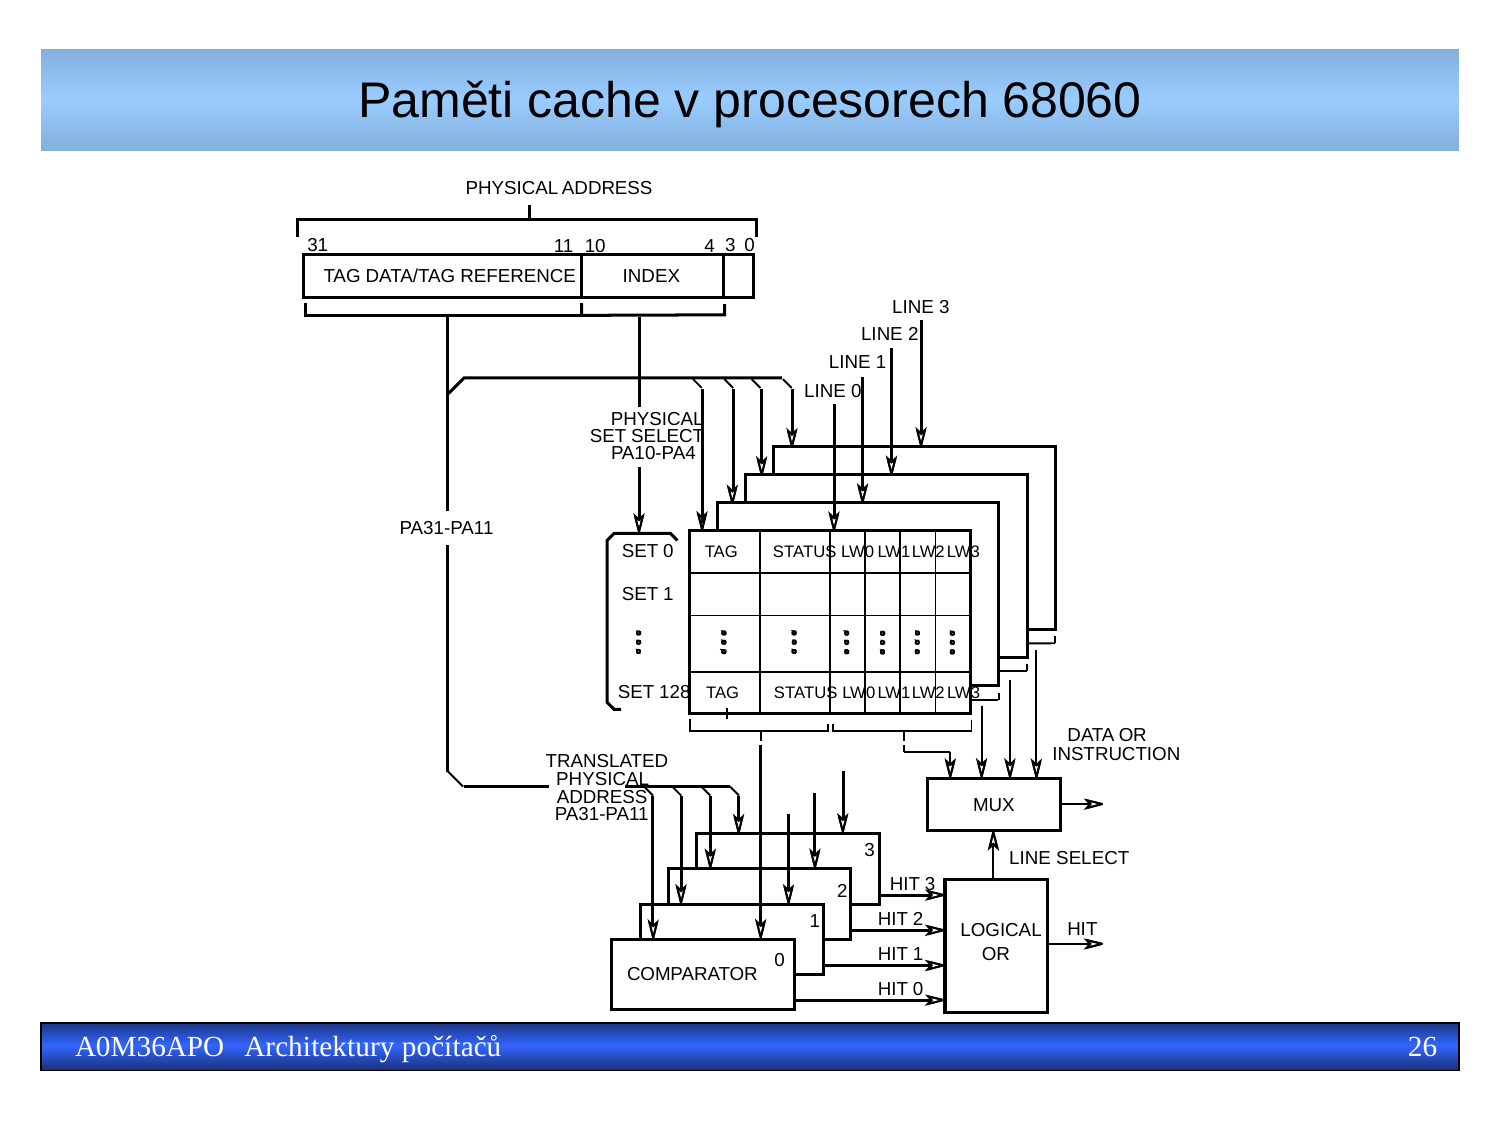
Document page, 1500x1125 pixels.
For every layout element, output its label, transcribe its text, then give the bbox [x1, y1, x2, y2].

text_box [647, 447, 653, 458]
text_box [866, 547, 871, 556]
text_box [646, 436, 654, 441]
text_box [831, 616, 864, 671]
text_box [761, 616, 829, 671]
text_box [1086, 940, 1103, 948]
text_box [1032, 761, 1041, 777]
text_box [689, 616, 759, 671]
text_box [866, 616, 899, 671]
text_box [689, 430, 1055, 714]
text_box [734, 816, 743, 833]
text_box [927, 891, 944, 900]
text_box [901, 616, 935, 671]
text_box [945, 880, 1047, 1013]
text_box [628, 399, 654, 467]
text_box [927, 996, 944, 1005]
text_box [989, 832, 998, 848]
text_box [761, 574, 829, 615]
text_box [901, 673, 935, 714]
text_box [928, 778, 1061, 831]
text_box [635, 516, 643, 532]
text_box [1005, 760, 1014, 777]
text_box [549, 783, 625, 790]
text_box [612, 834, 879, 1010]
text_box [927, 926, 944, 935]
text_box [406, 511, 484, 545]
text_box [689, 574, 759, 615]
text_box [689, 673, 759, 714]
text_box [831, 574, 864, 615]
text_box [761, 673, 829, 714]
text_box [838, 815, 847, 832]
text_box [946, 760, 955, 777]
text_box [927, 961, 944, 970]
text_box [977, 760, 986, 777]
text_box [831, 673, 864, 714]
title Paměti cache v procesorech 68060 [41, 49, 1459, 151]
text_box [698, 513, 704, 530]
text_box [917, 429, 926, 446]
text_box [866, 574, 899, 615]
text_box [1086, 800, 1103, 809]
text_box [866, 673, 899, 714]
text_box [901, 574, 935, 615]
